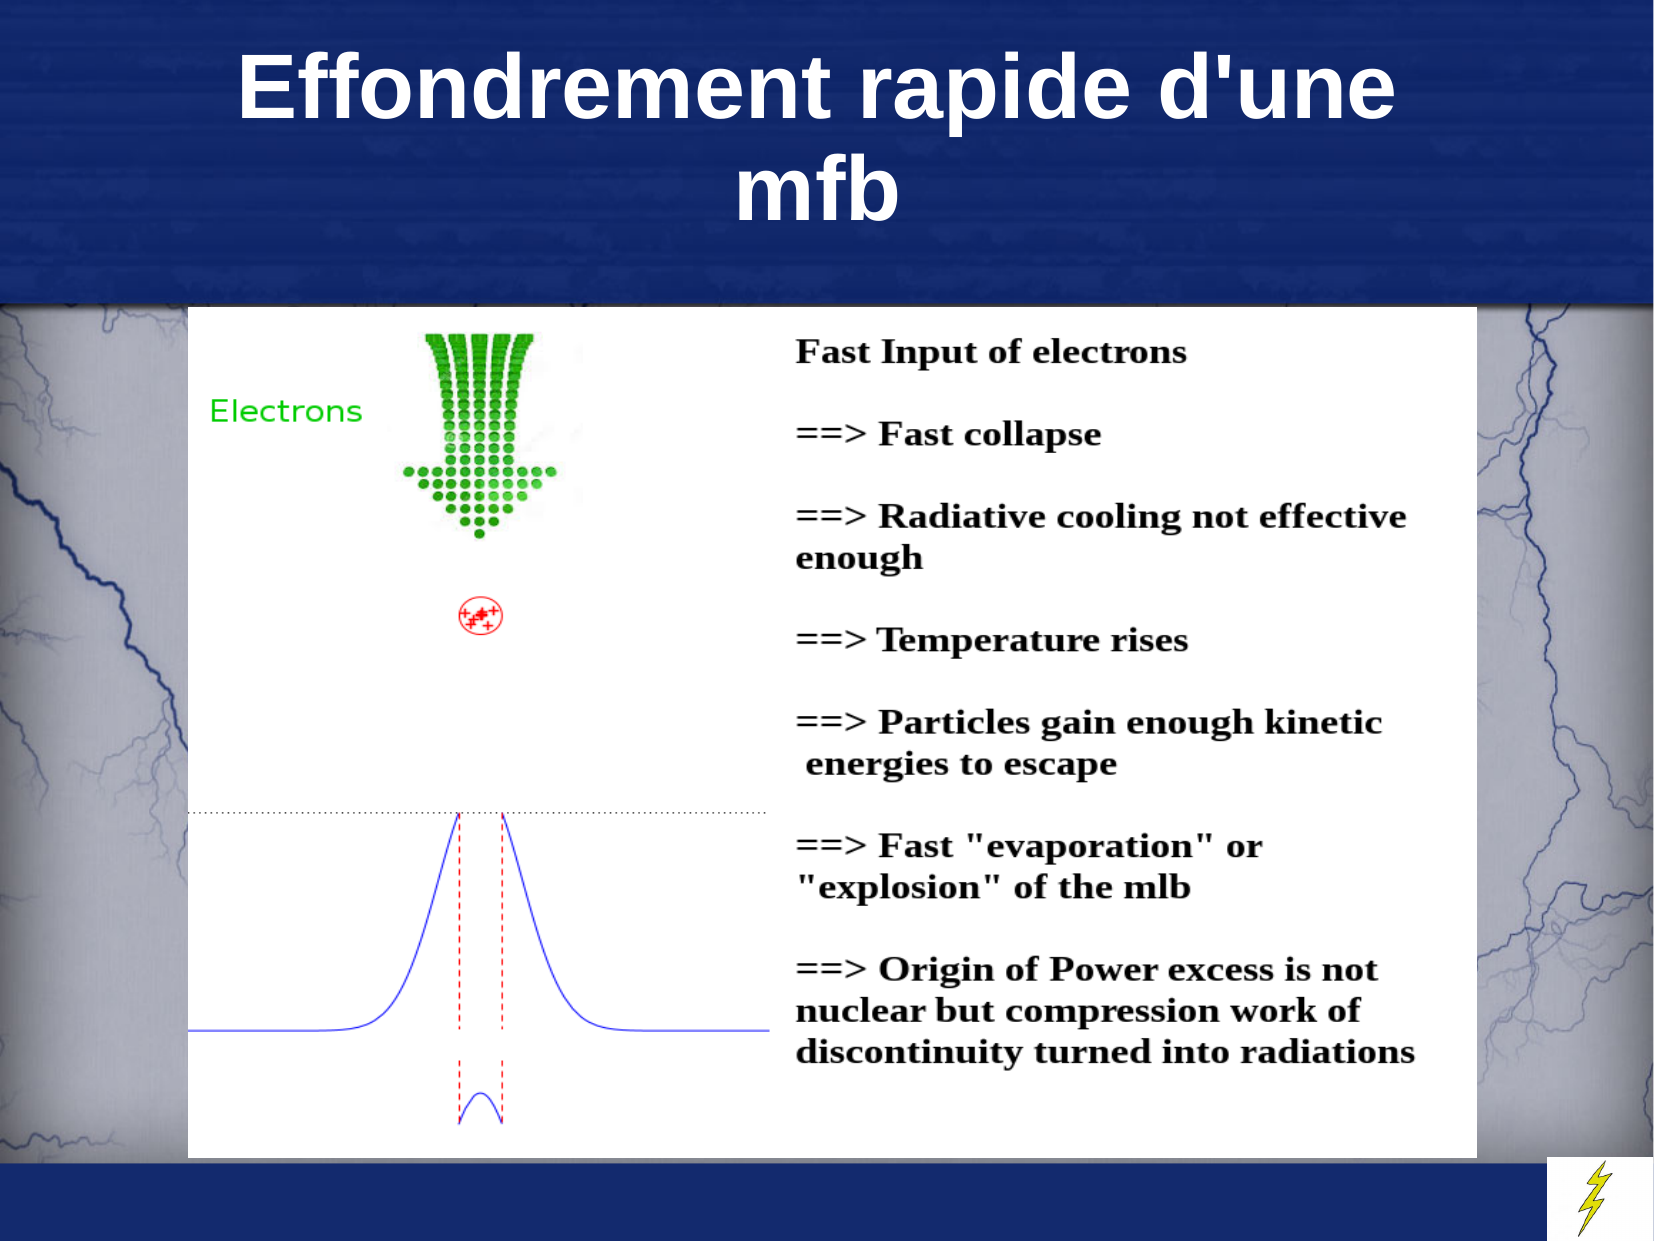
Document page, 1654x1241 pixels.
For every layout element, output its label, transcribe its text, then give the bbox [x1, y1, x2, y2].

picture [0, 0, 1654, 1241]
title Effondrement rapide d'une mfb [153, 35, 1483, 241]
